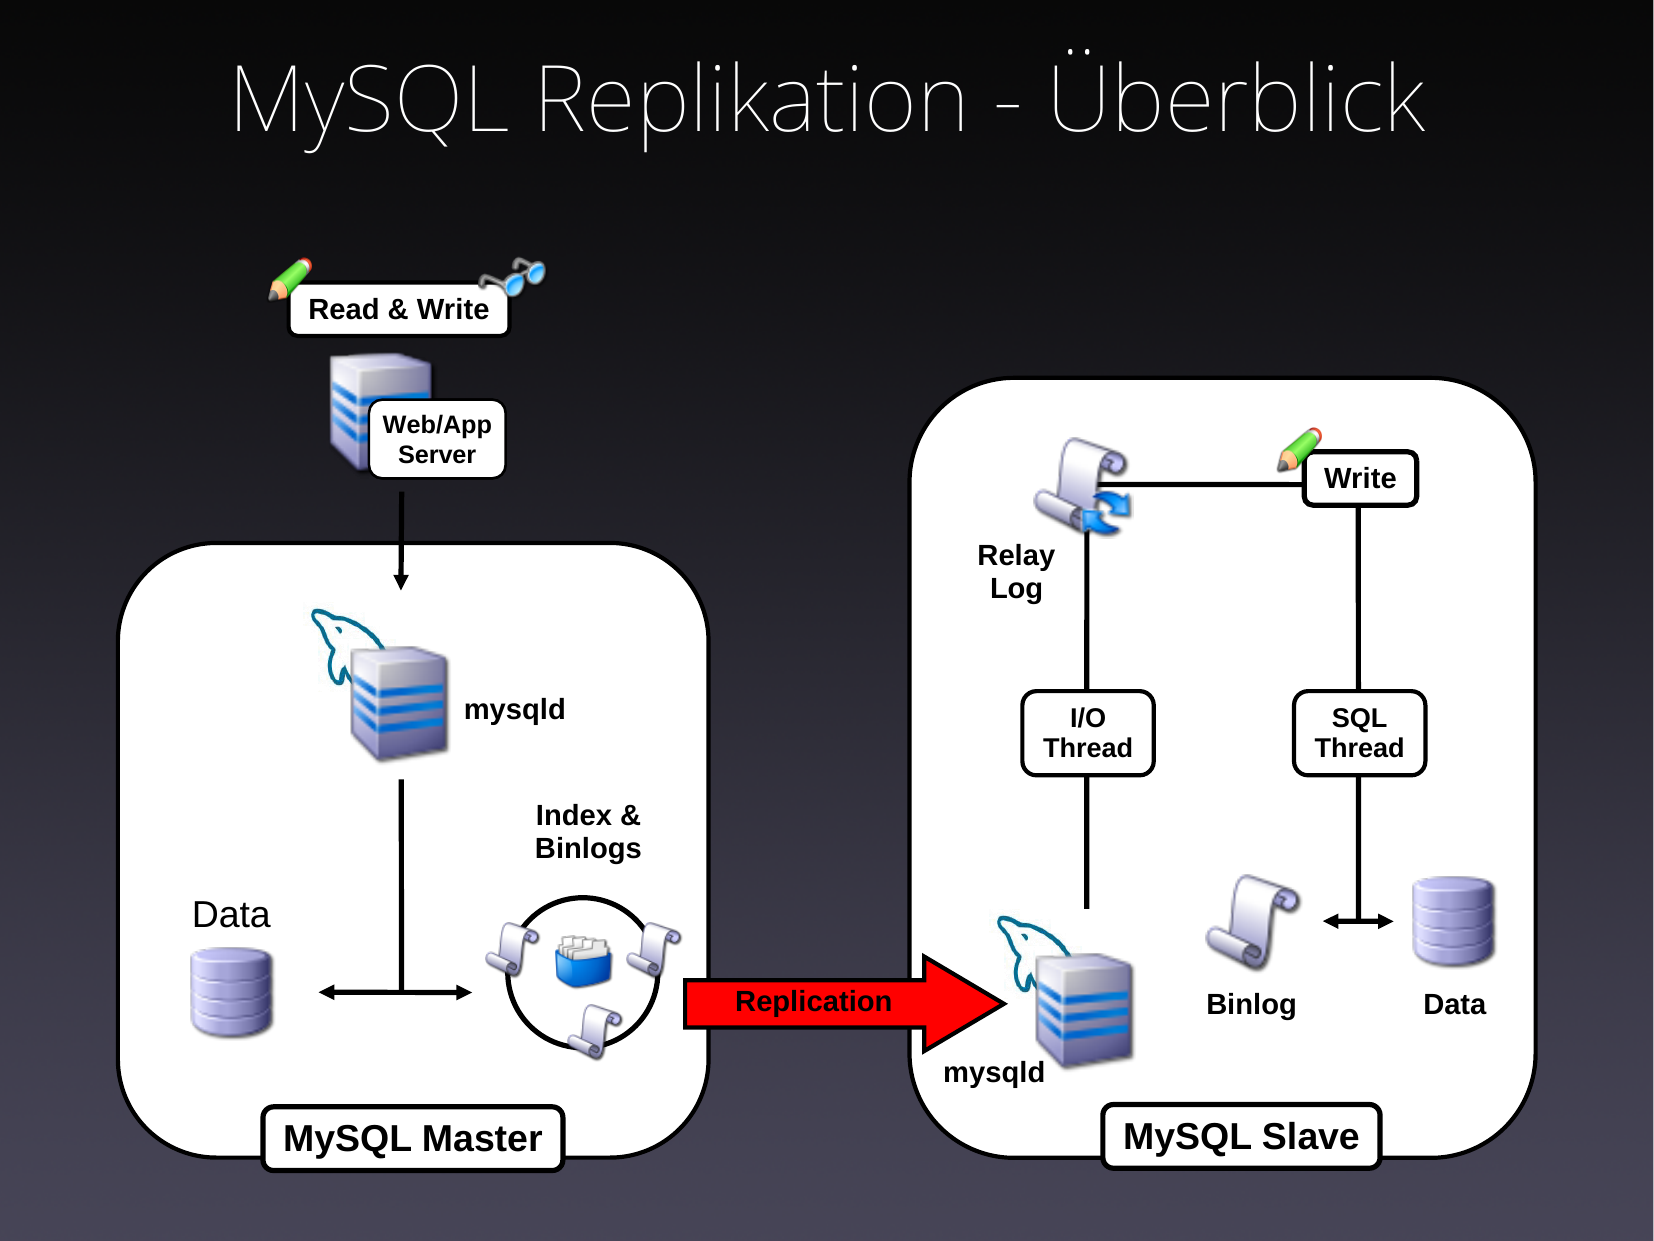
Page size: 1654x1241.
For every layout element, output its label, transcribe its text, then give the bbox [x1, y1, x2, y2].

text_box Write [1304, 451, 1417, 506]
text_box [117, 377, 1536, 1158]
text_box Index & Binlogs [520, 791, 657, 873]
text_box Binlog [1191, 980, 1312, 1029]
text_box Data [177, 885, 286, 943]
text_box Data [1408, 980, 1502, 1029]
picture [0, 0, 1654, 1241]
text_box Replication [720, 977, 908, 1026]
text_box I/O Thread [1022, 691, 1154, 776]
text_box MySQL Master [262, 1106, 563, 1171]
title MySQL Replikation - Überblick [121, 34, 1534, 158]
text_box SQL Thread [1294, 691, 1426, 776]
text_box mysqld [928, 1048, 1061, 1097]
text_box Read & Write [288, 282, 510, 336]
text_box mysqld [448, 684, 581, 734]
text_box Relay Log [962, 531, 1071, 613]
text_box MySQL Slave [1102, 1104, 1381, 1169]
